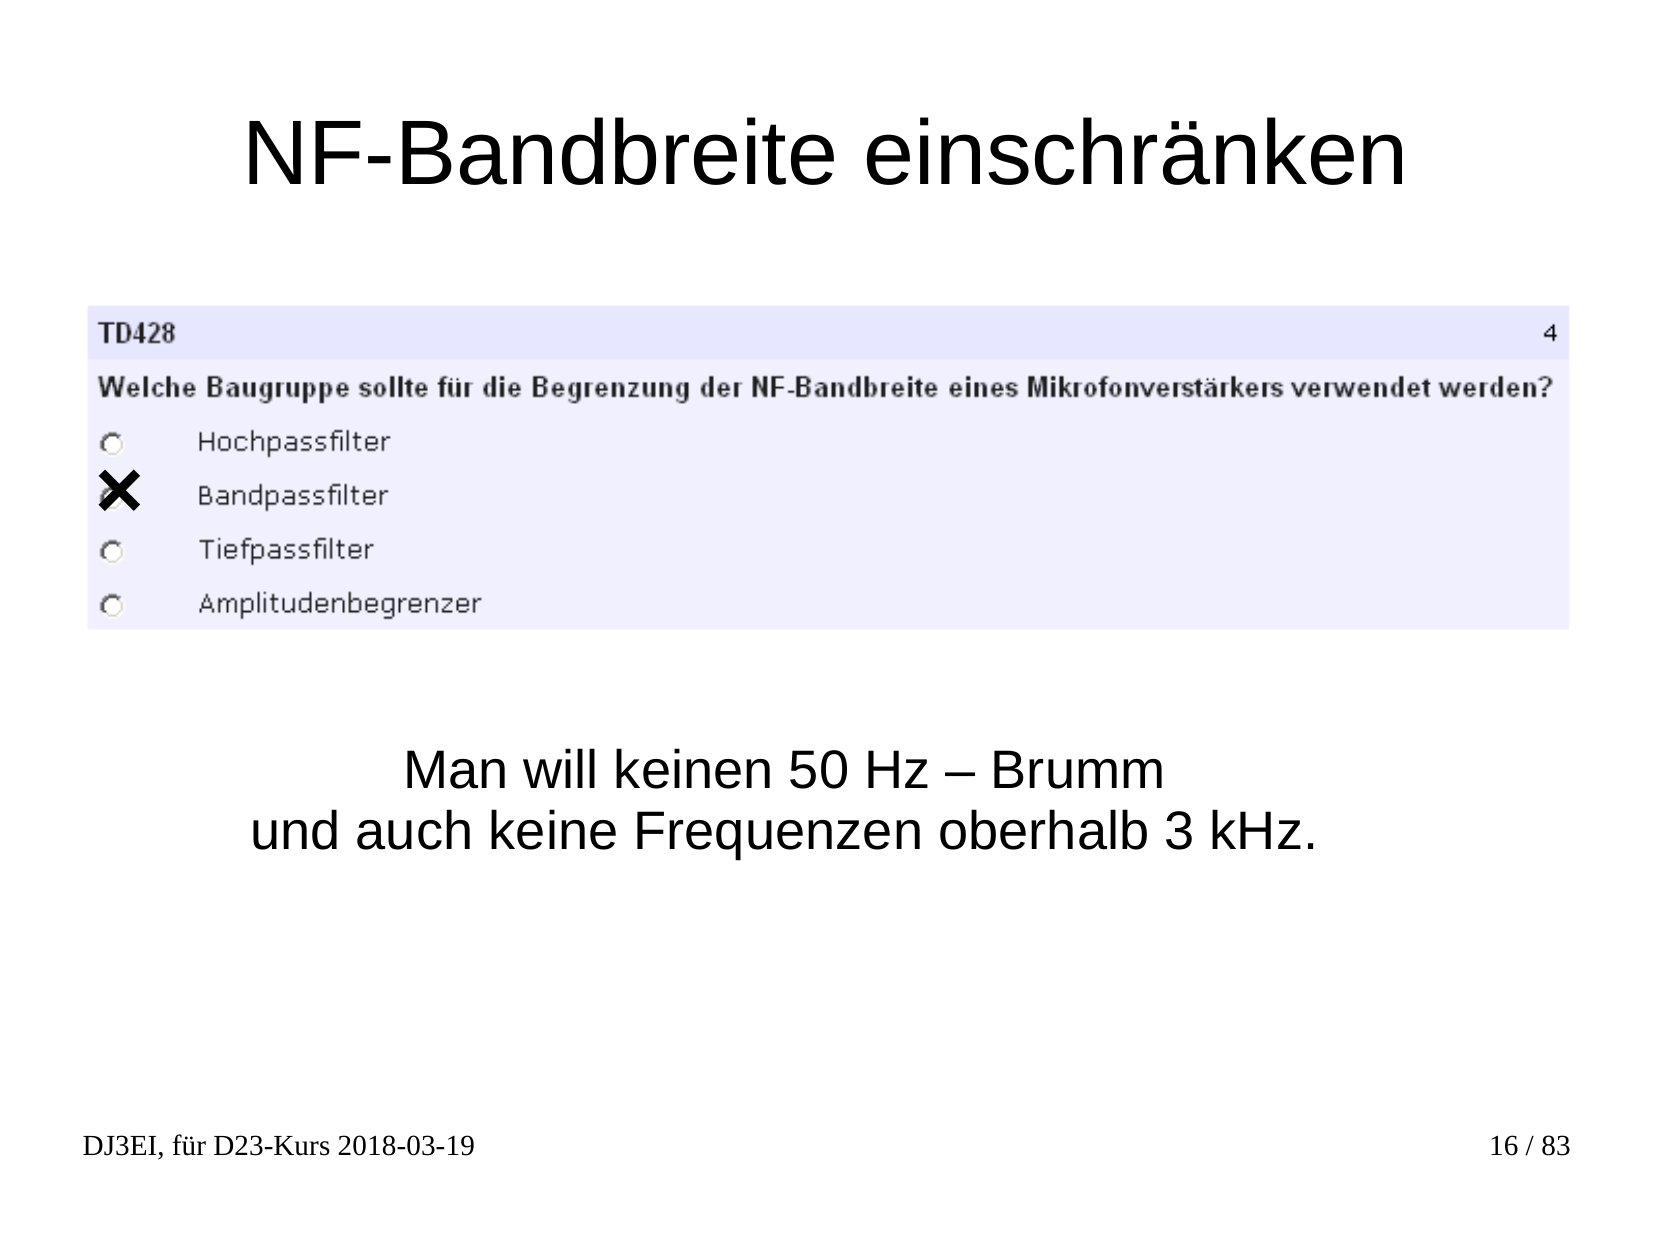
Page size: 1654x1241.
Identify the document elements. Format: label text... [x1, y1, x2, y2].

text_box Man will keinen 50 Hz – Brumm und auch keine Frequenzen oberhalb 3 kHz. [235, 732, 1335, 869]
text_box × [80, 435, 142, 544]
title NF-Bandbreite einschränken [82, 49, 1571, 257]
picture [82, 300, 1580, 638]
